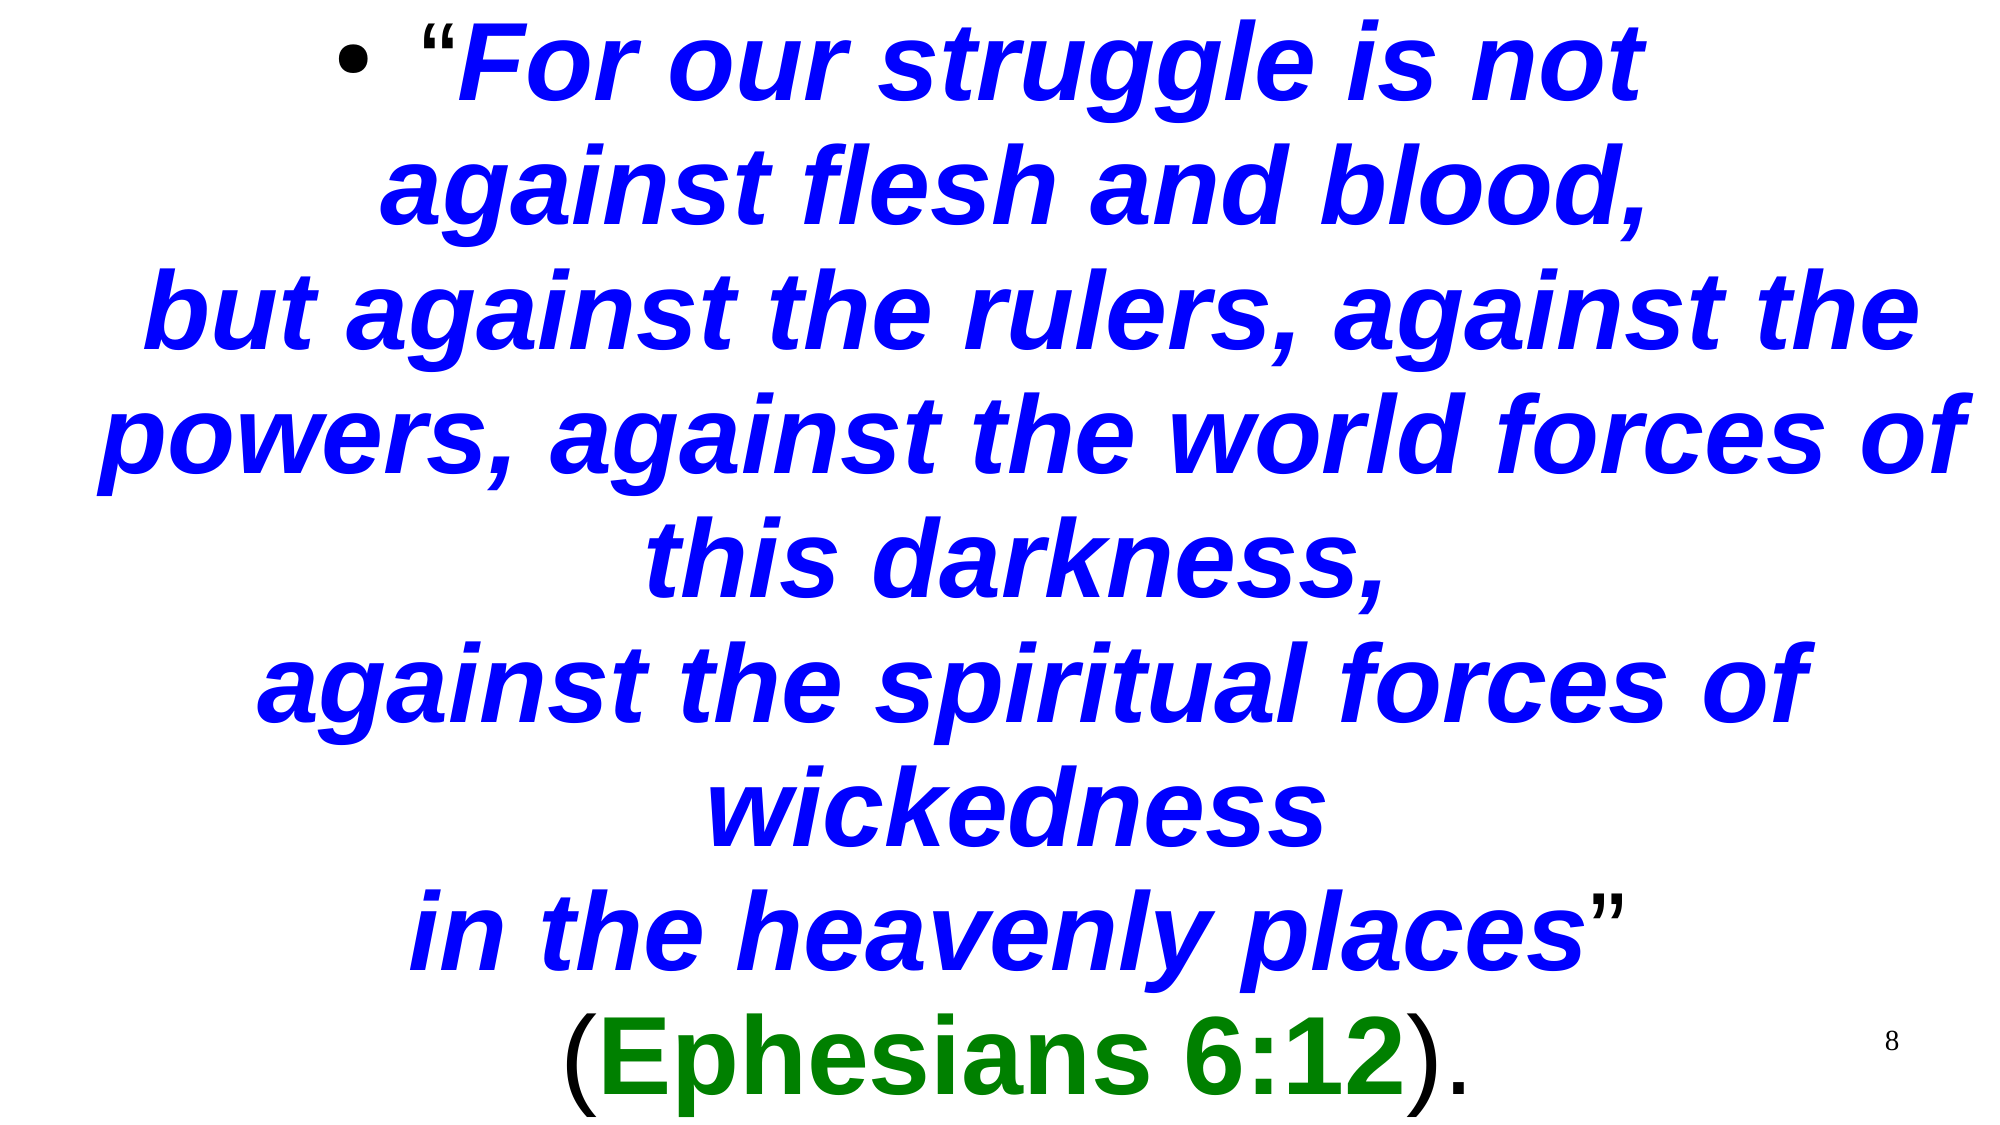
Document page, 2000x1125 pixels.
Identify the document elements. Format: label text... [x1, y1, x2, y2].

list “For our struggle is not against flesh and blood, but against the rulers, against the powers, against the world forces of this darkness, against the spiritual forces of wickedness in the heavenly places” (Ephesians 6:12). [0, 0, 1996, 1123]
